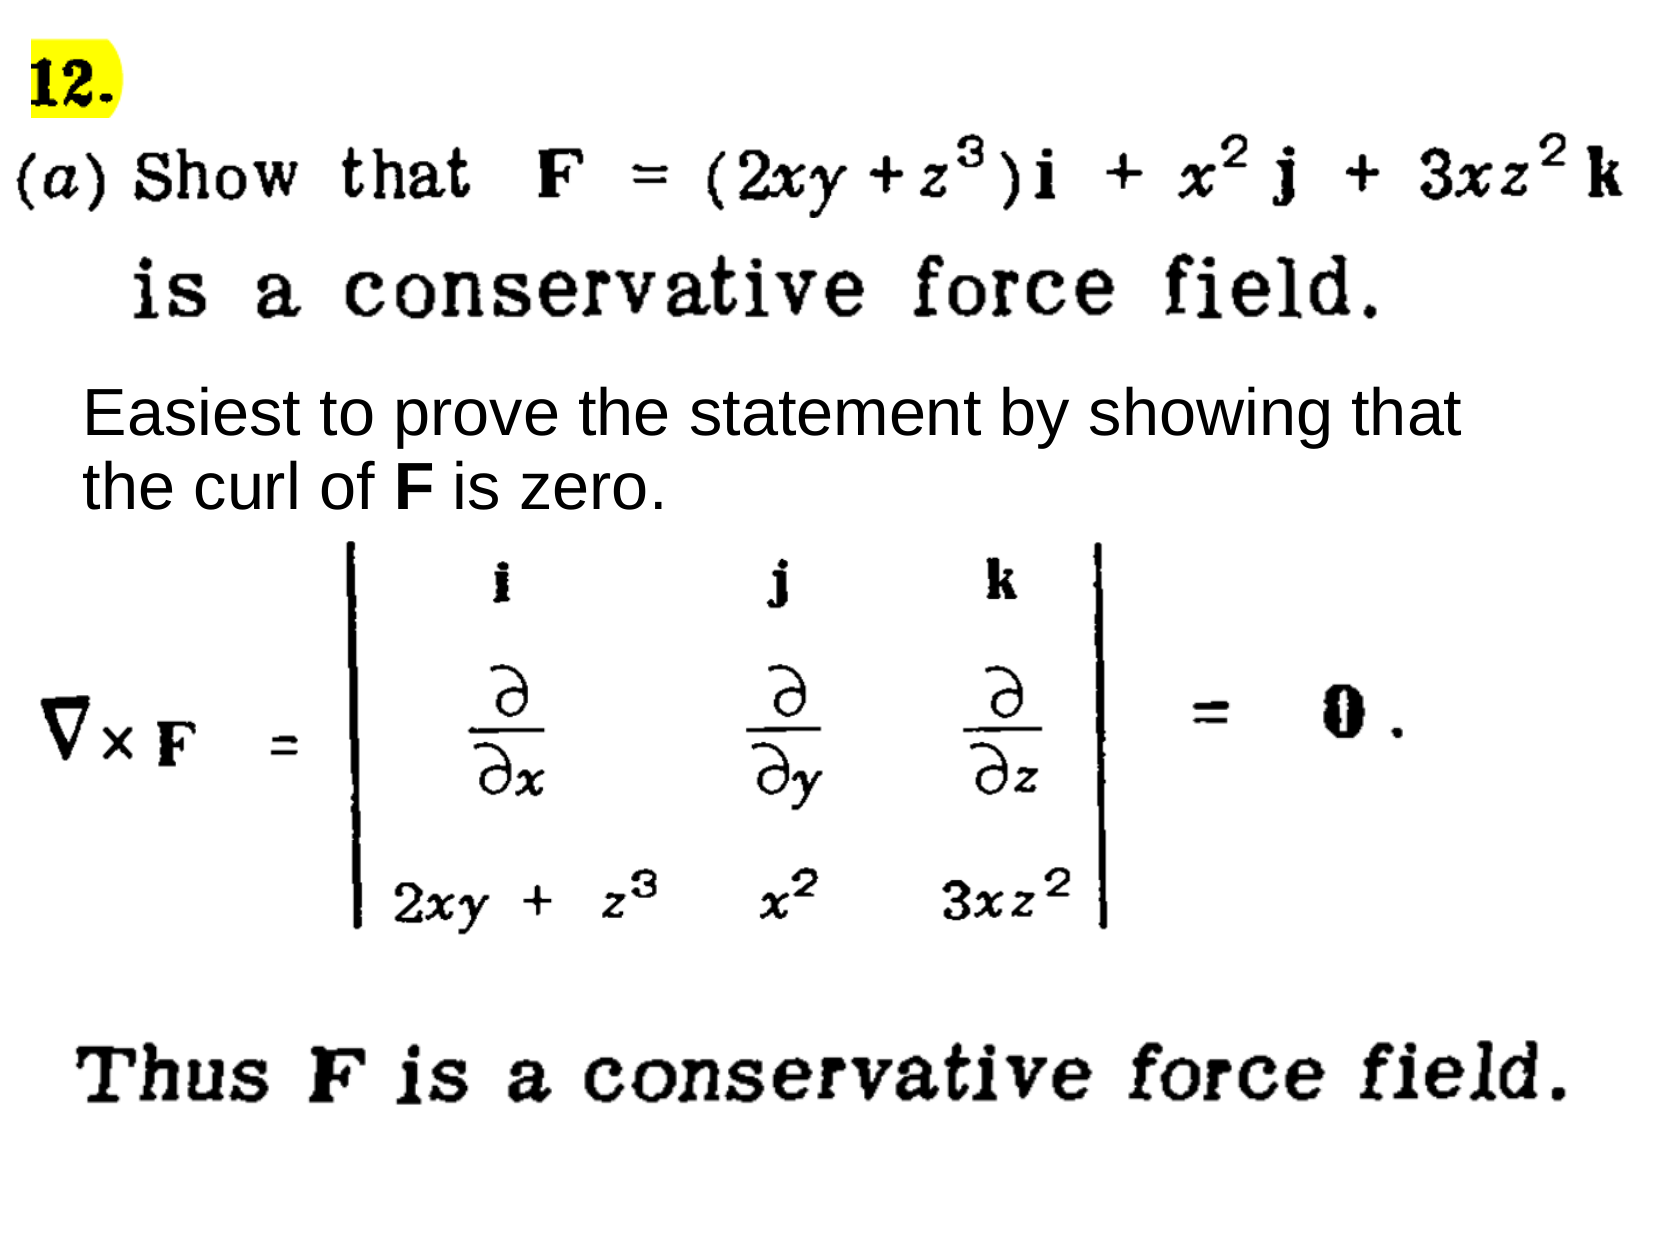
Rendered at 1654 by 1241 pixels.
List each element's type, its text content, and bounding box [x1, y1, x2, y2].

picture [1181, 661, 1406, 759]
picture [0, 14, 1654, 343]
picture [35, 676, 308, 792]
picture [310, 519, 1123, 941]
picture [69, 1014, 1607, 1123]
text_box Easiest to prove the statement by showing that the curl of F is zero. [82, 354, 1571, 620]
